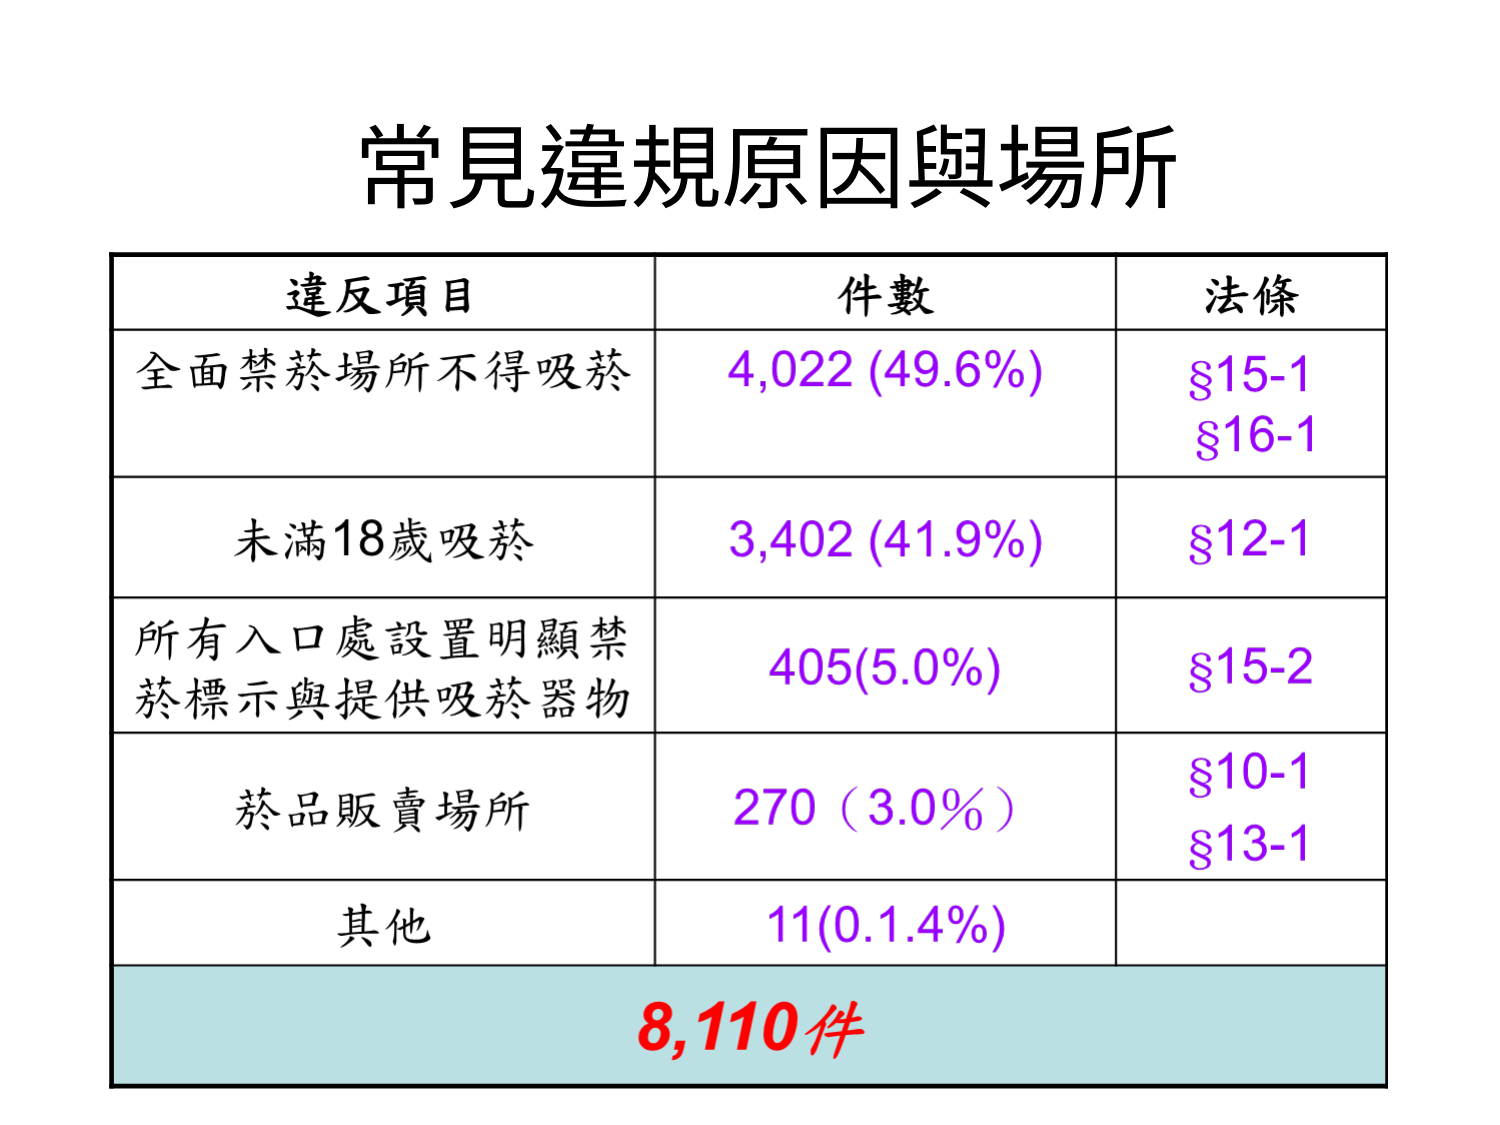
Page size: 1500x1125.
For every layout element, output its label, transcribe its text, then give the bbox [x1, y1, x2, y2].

picture [102, 247, 1388, 1107]
title 常見違規原因與場所 [112, 90, 1424, 241]
